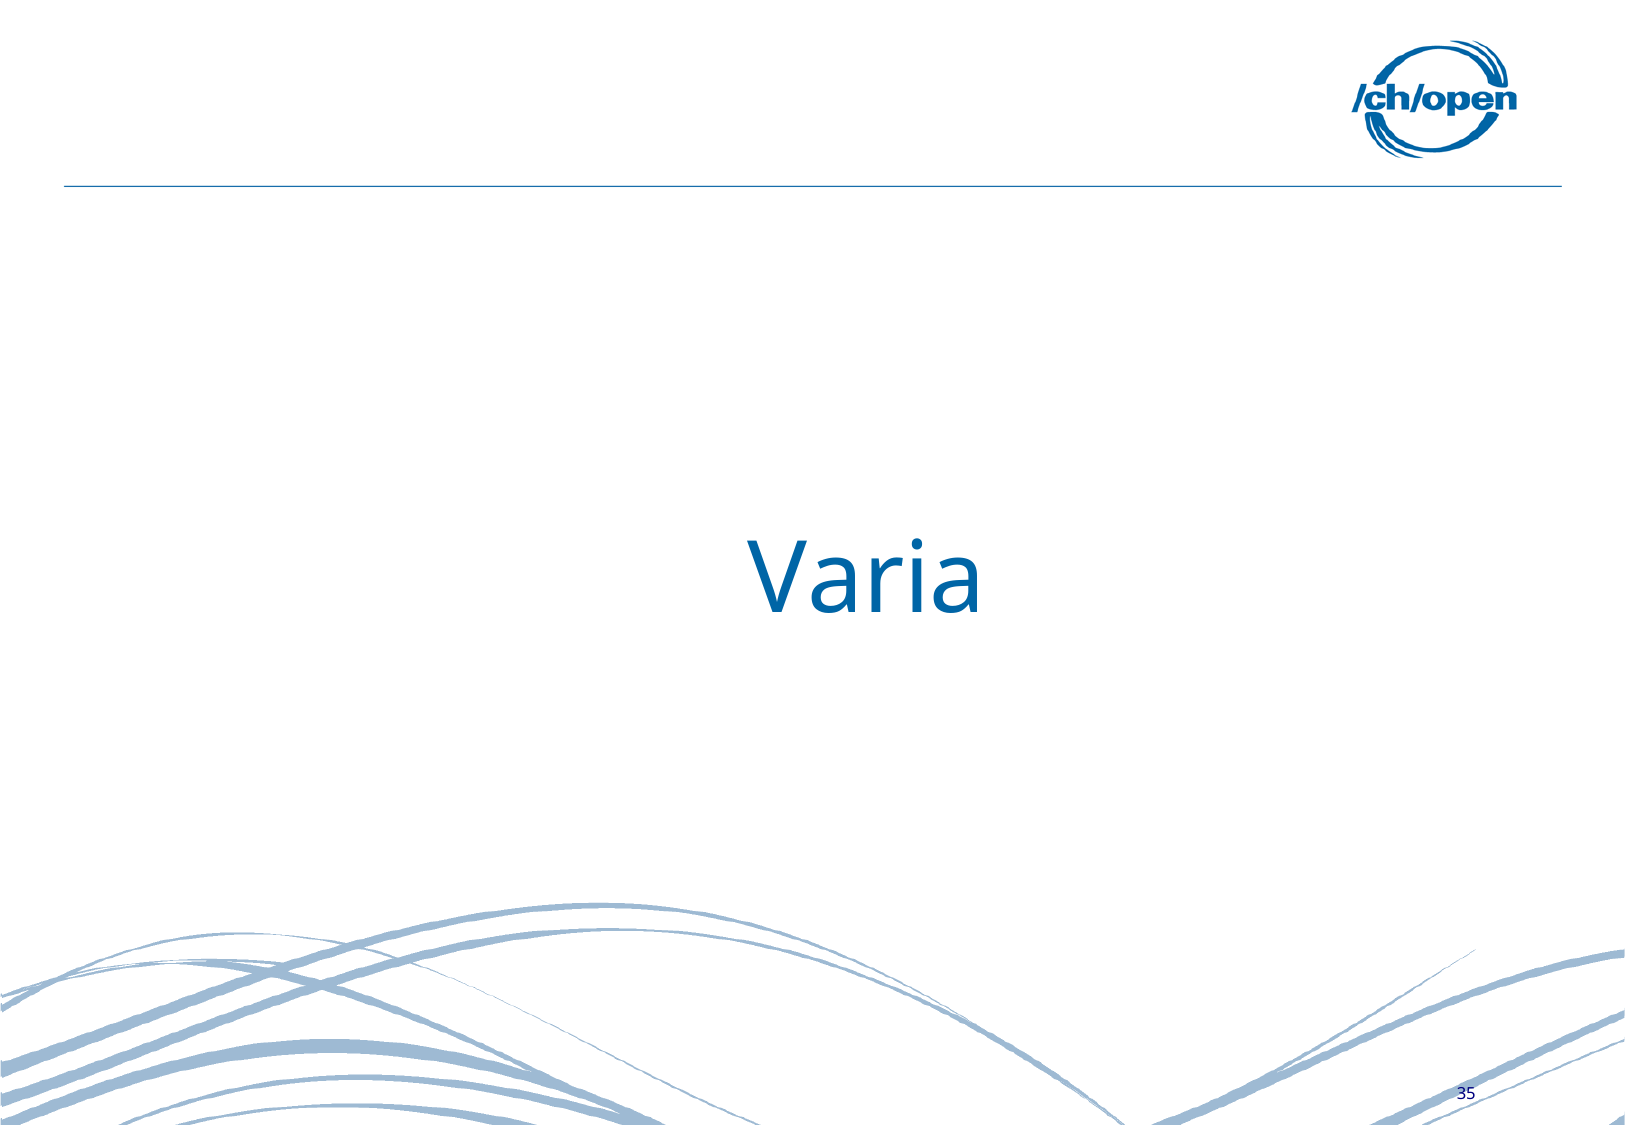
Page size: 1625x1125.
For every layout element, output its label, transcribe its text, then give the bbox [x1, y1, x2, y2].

list Varia [112, 249, 1565, 1000]
